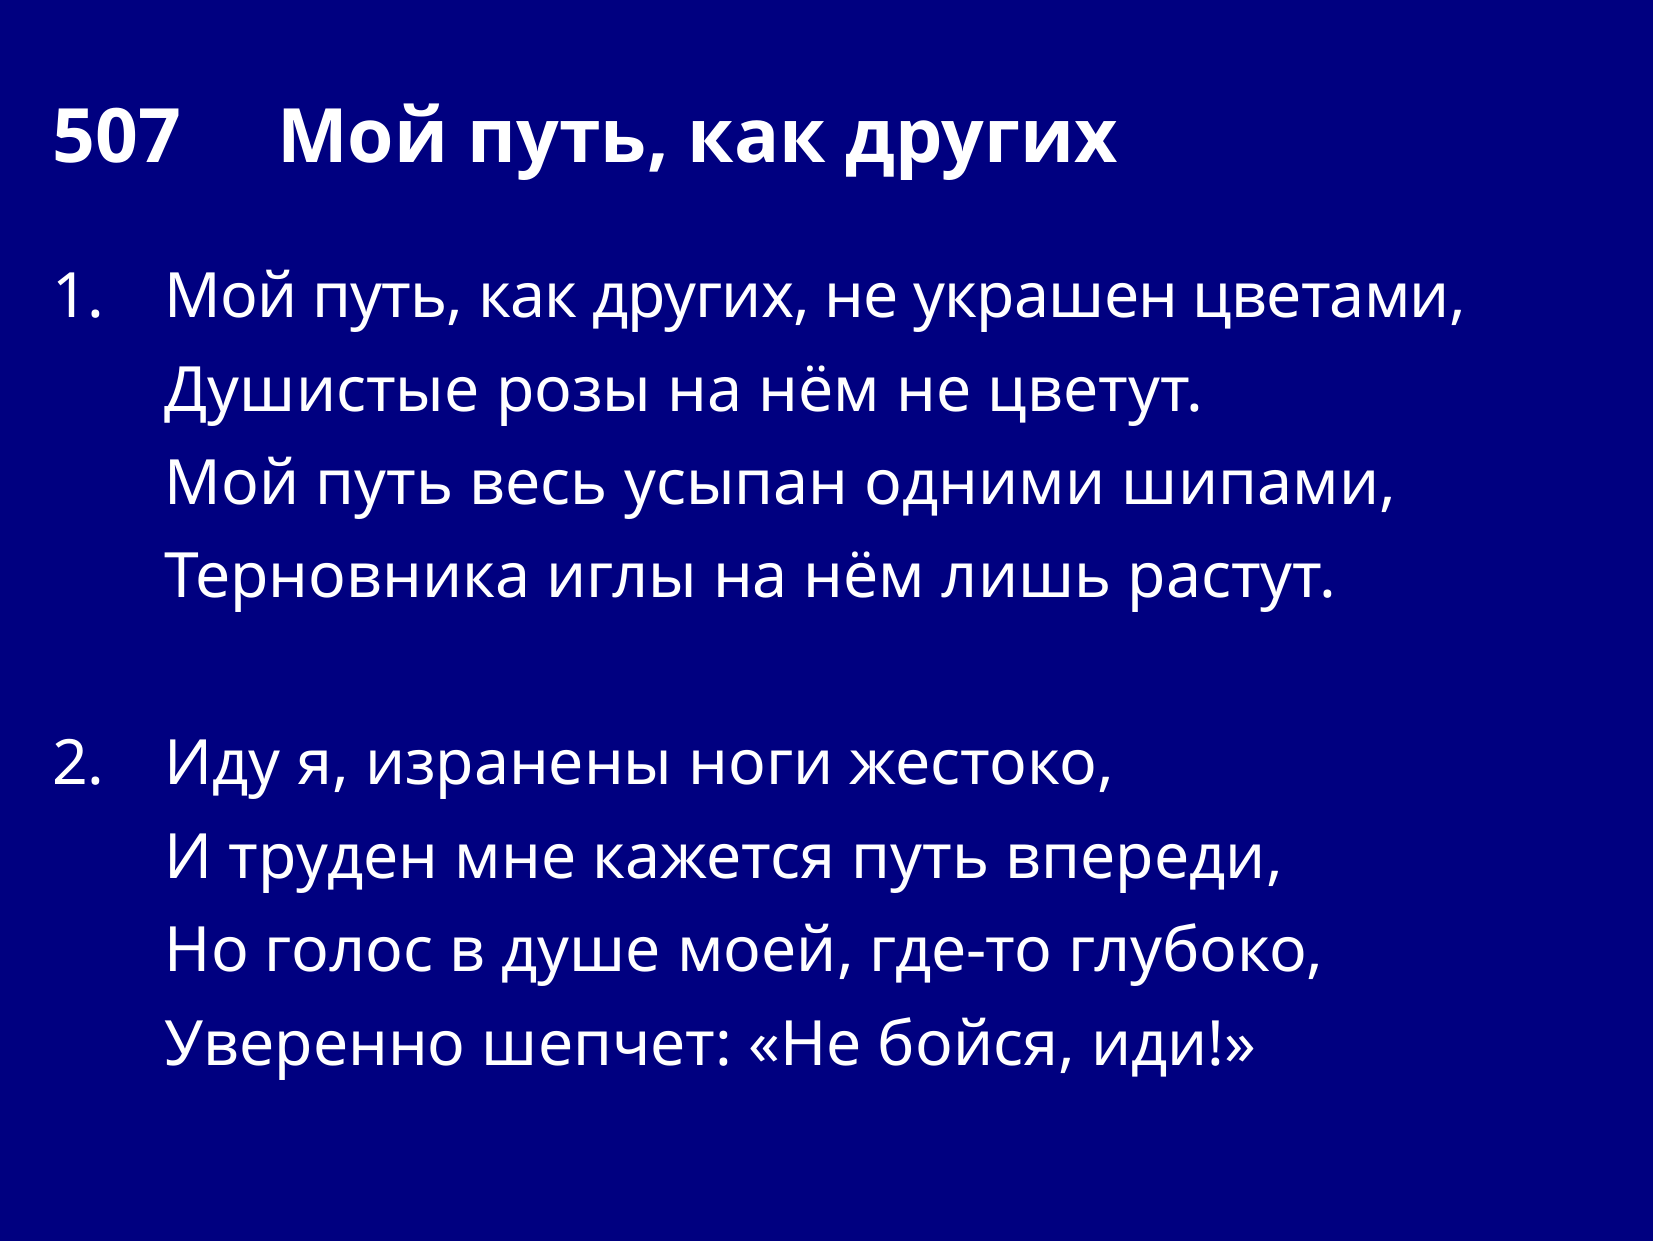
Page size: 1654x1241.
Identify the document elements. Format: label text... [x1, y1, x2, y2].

text_box 1. Мой путь, как других, не украшен цветами, Душистые розы на нём не цветут. Мой путь весь усыпан одними шипами, Терновника иглы на нём лишь растут. 2. Иду я, изранены ноги жестоко, И труден мне кажется путь впереди, Но голос в душе моей, где-то глубоко, Уверенно шепчет: «Не бойся, иди!» [37, 150, 1651, 1163]
text_box 507 Мой путь, как других [37, 75, 1576, 188]
